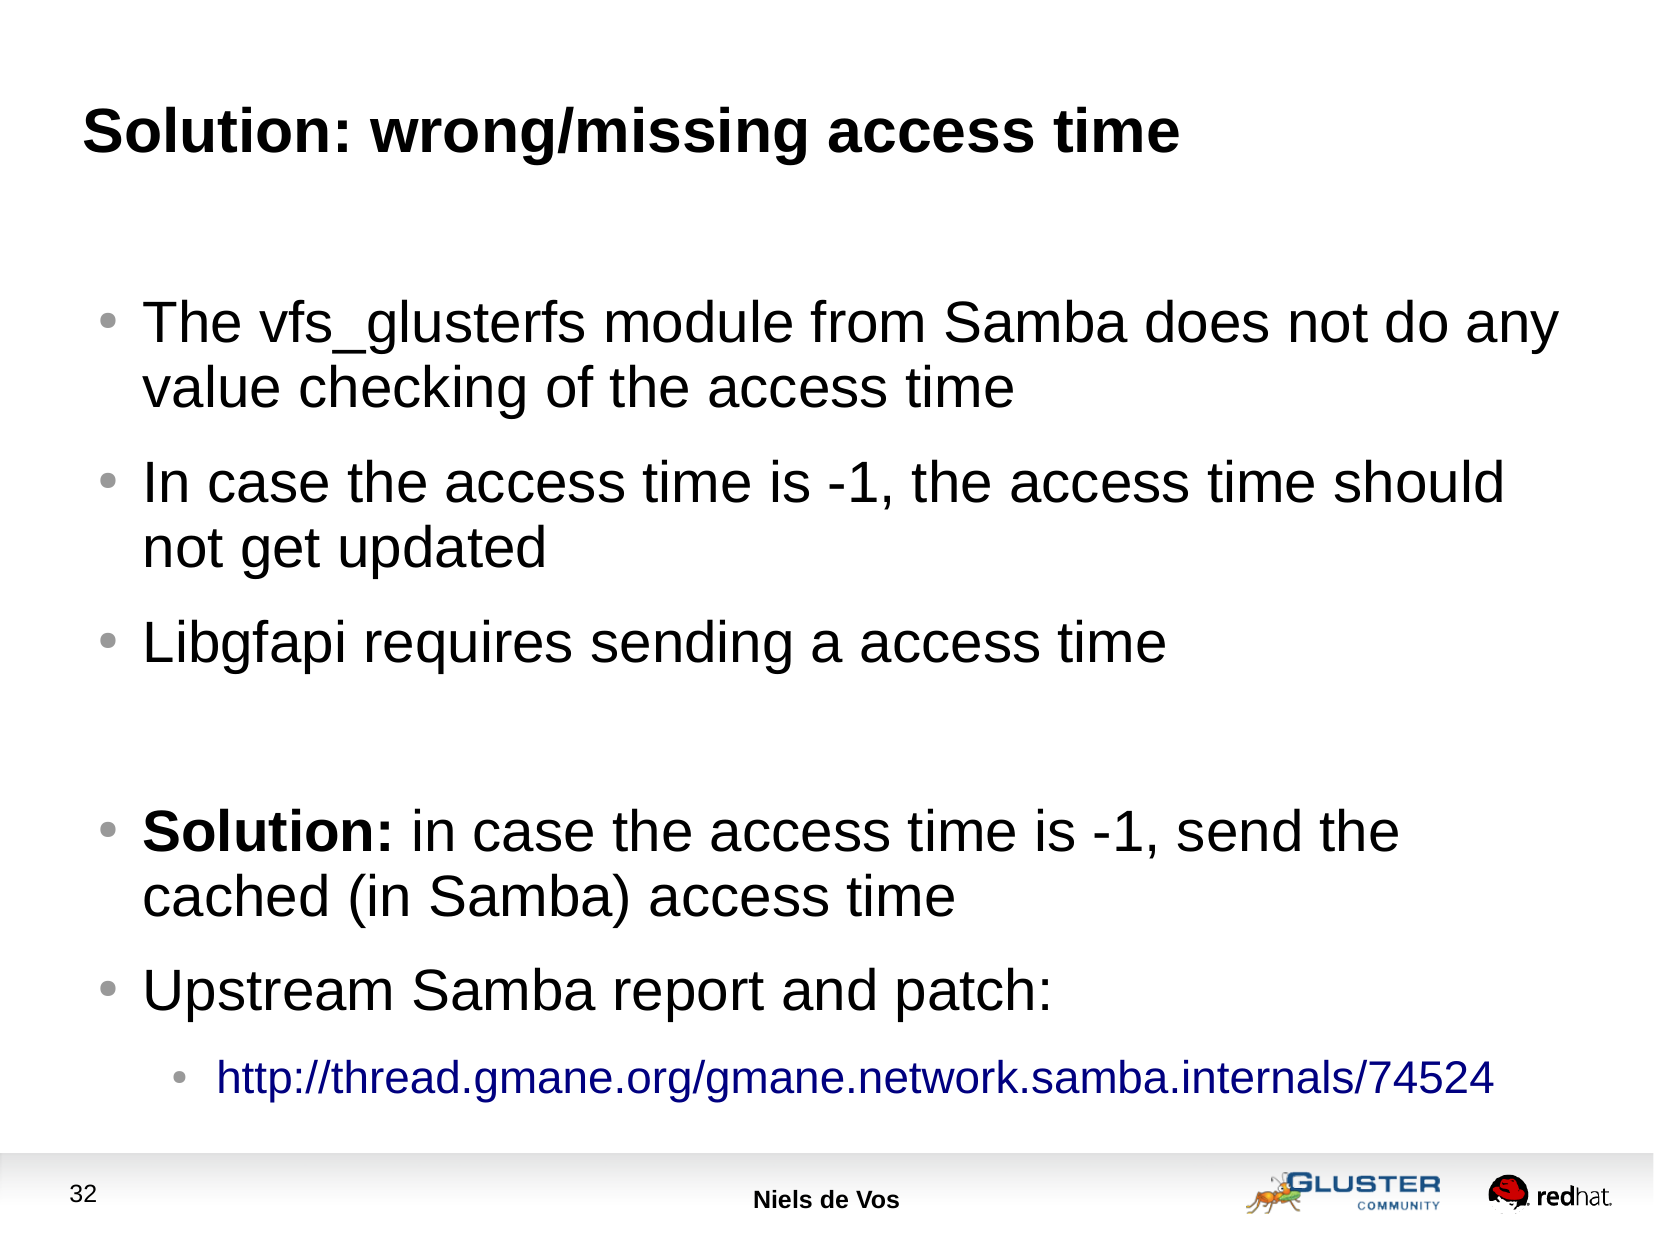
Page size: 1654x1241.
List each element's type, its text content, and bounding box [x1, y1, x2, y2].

picture [0, 1153, 1654, 1238]
title Solution: wrong/missing access time [82, 37, 1571, 226]
list The vfs_glusterfs module from Samba does not do any value checking of the access time In case the access time is -1, the access time should not get updated Libgfapi requires sending a access time Solution: in case the access time is -1, send the cached (in Samba) access time Upstream Samba report and patch: http://thread.gmane.org/gmane.network.samba.internals/74524 [82, 290, 1571, 1104]
